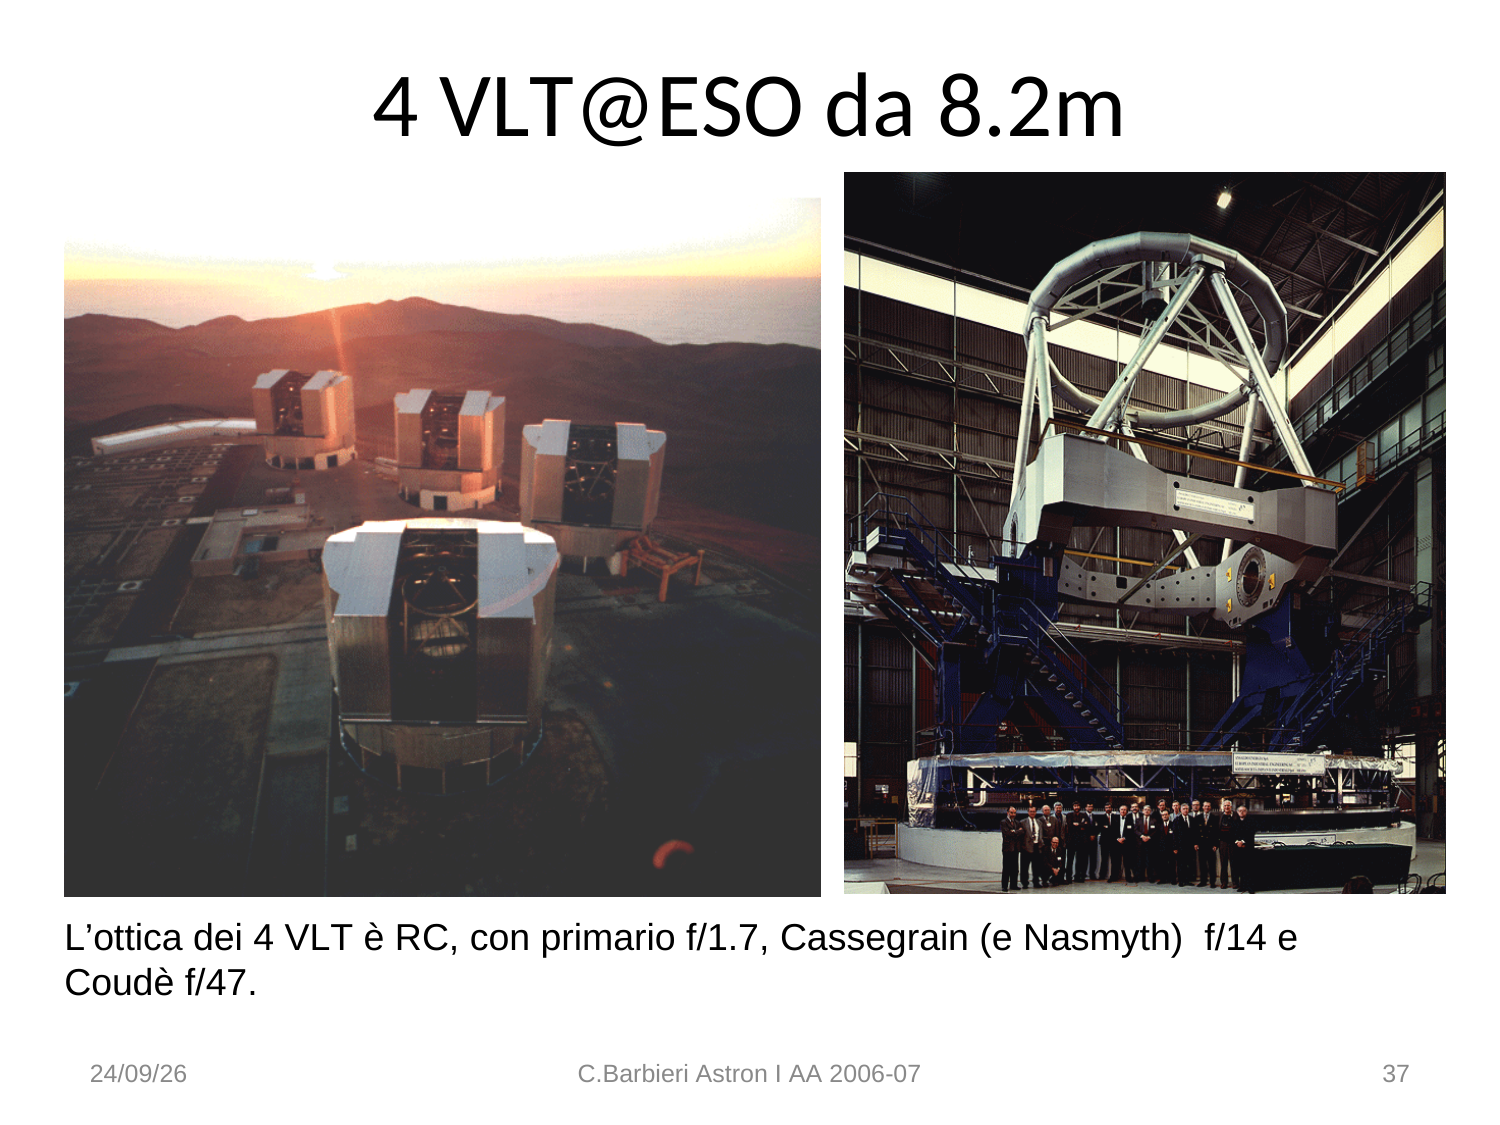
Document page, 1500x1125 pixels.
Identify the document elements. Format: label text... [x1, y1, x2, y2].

text_box L’ottica dei 4 VLT è RC, con primario f/1.7, Cassegrain (e Nasmyth) f/14 e Coudè f/47. [49, 904, 1424, 1011]
text_box C.Barbieri Astron I AA 2006-07 [512, 1042, 988, 1103]
text_box <number> [1074, 1042, 1426, 1103]
picture [844, 172, 1446, 894]
title 4 VLT@ESO da 8.2m [112, 37, 1388, 163]
text_box 07/03/22 [74, 1042, 426, 1103]
picture [64, 184, 821, 897]
